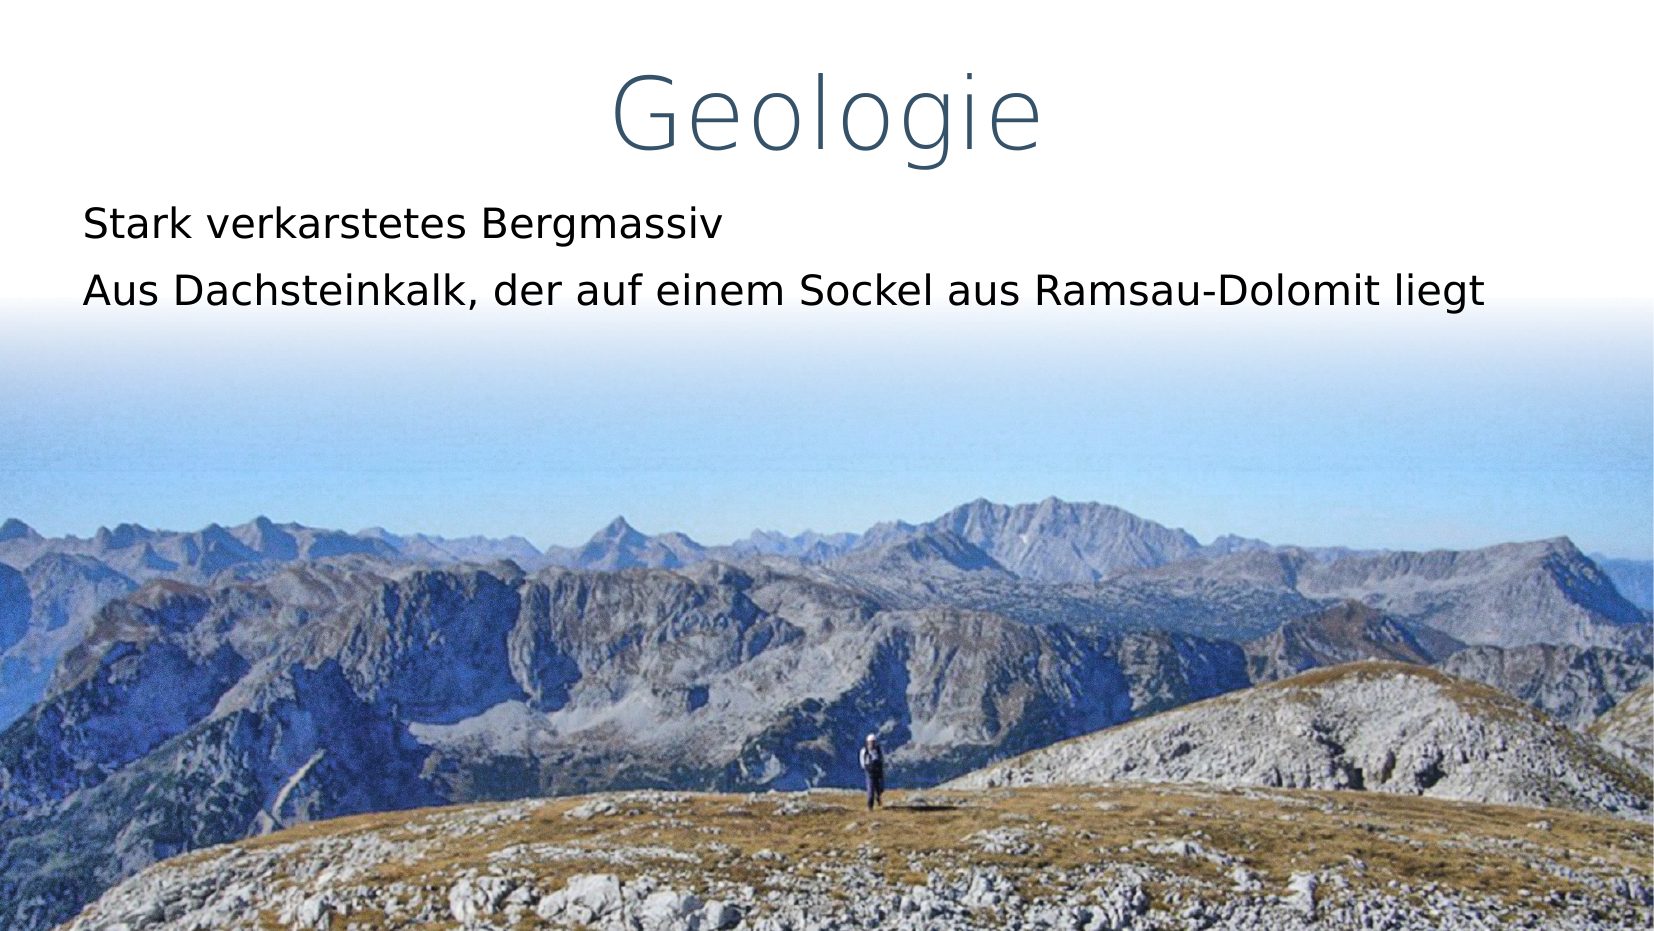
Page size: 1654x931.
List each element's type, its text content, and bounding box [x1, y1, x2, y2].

title Geologie [82, 37, 1571, 193]
list Stark verkarstetes Bergmassiv Aus Dachsteinkalk, der auf einem Sockel aus Ramsau-Dolomit liegt [82, 199, 1506, 327]
picture [0, 297, 1654, 931]
